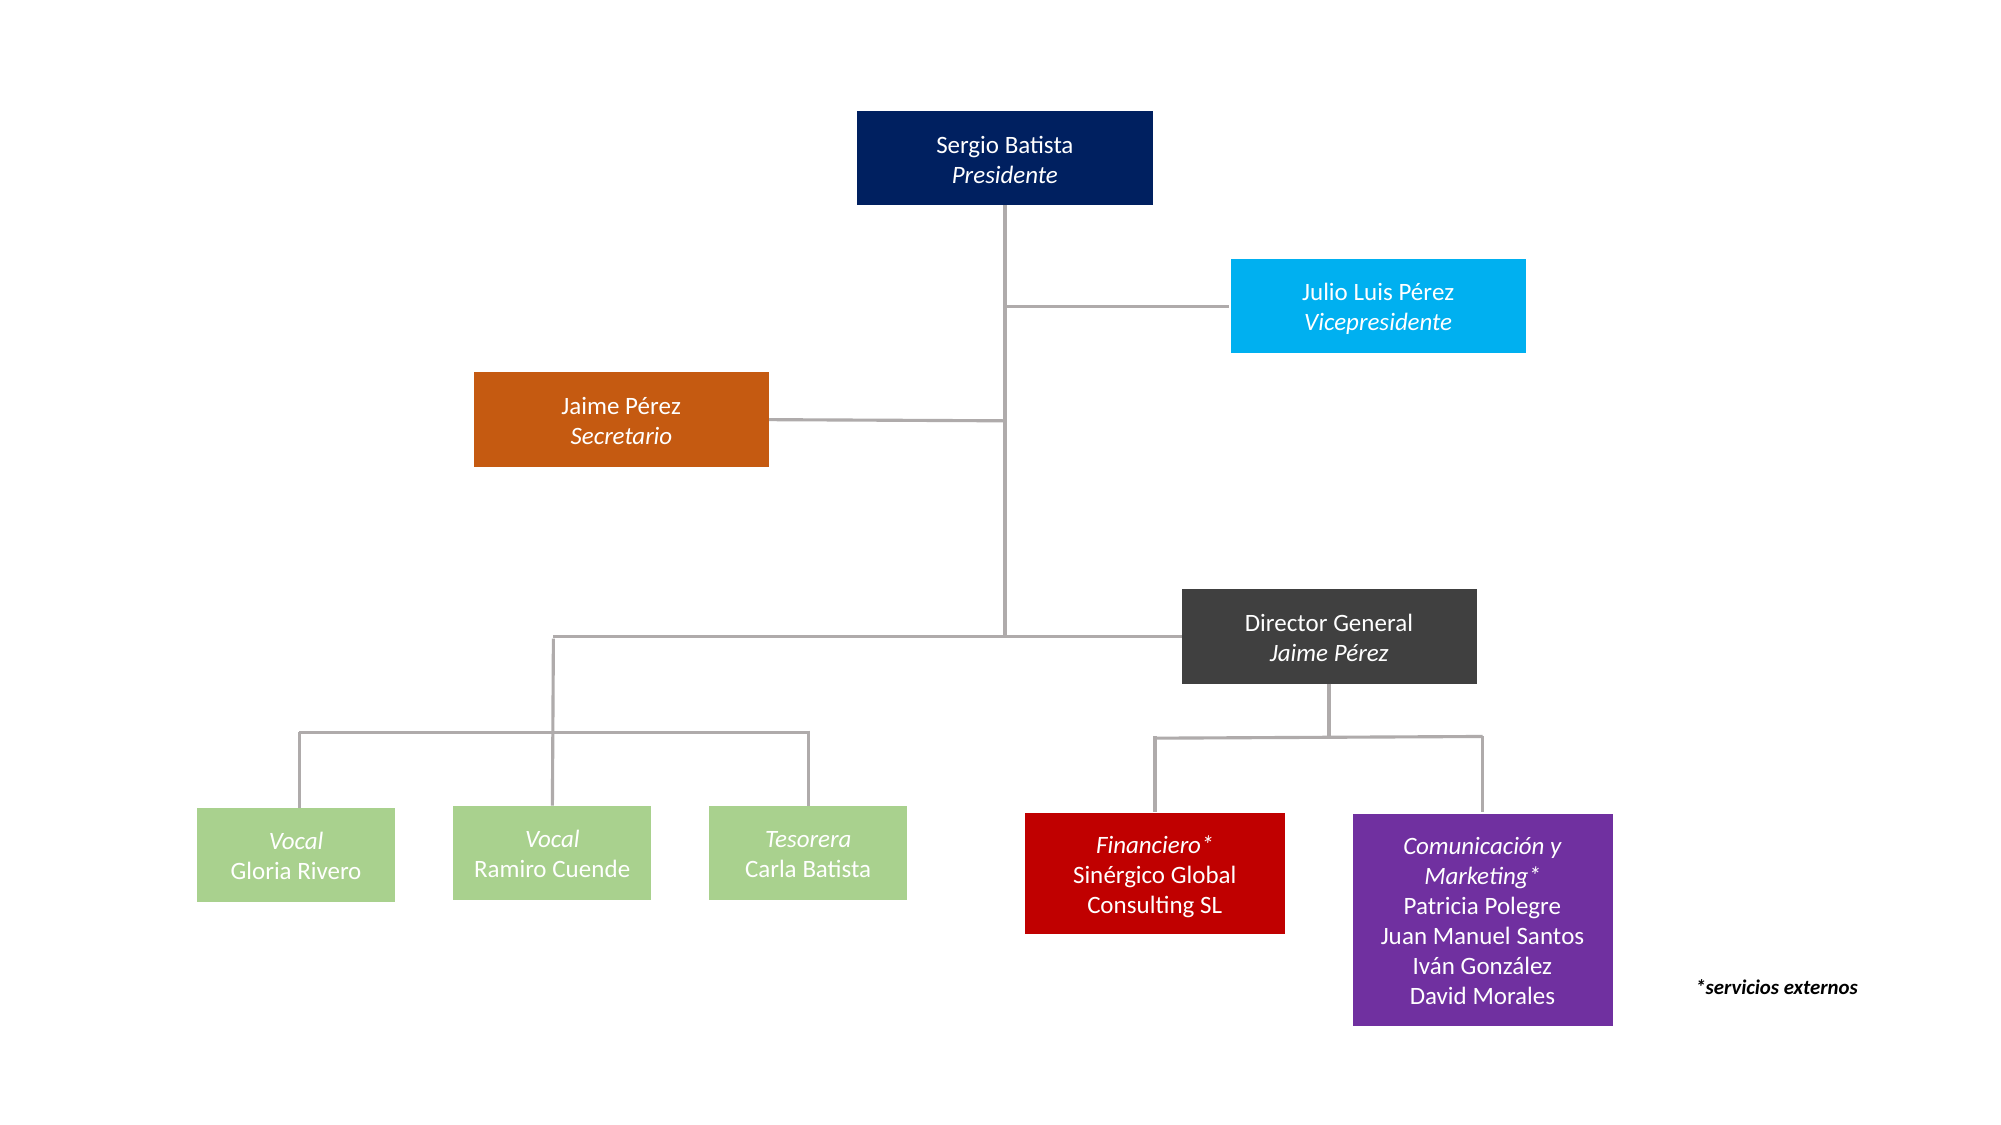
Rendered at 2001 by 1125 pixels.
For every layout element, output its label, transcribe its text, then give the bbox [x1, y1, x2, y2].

text_box Sergio Batista Presidente [857, 111, 1153, 205]
text_box *servicios externos [1680, 965, 1877, 1007]
text_box Jaime Pérez Secretario [474, 372, 769, 467]
text_box Vocal Ramiro Cuende [453, 806, 651, 900]
text_box Tesorera Carla Batista [709, 806, 907, 900]
text_box Vocal Gloria Rivero [197, 808, 395, 902]
text_box Julio Luis Pérez Vicepresidente [1231, 259, 1526, 353]
text_box Director General Jaime Pérez [1182, 589, 1477, 684]
text_box Financiero* Sinérgico Global Consulting SL [1025, 813, 1285, 934]
text_box Comunicación y Marketing* Patricia Polegre Juan Manuel Santos Iván González David Morales [1353, 814, 1613, 1026]
